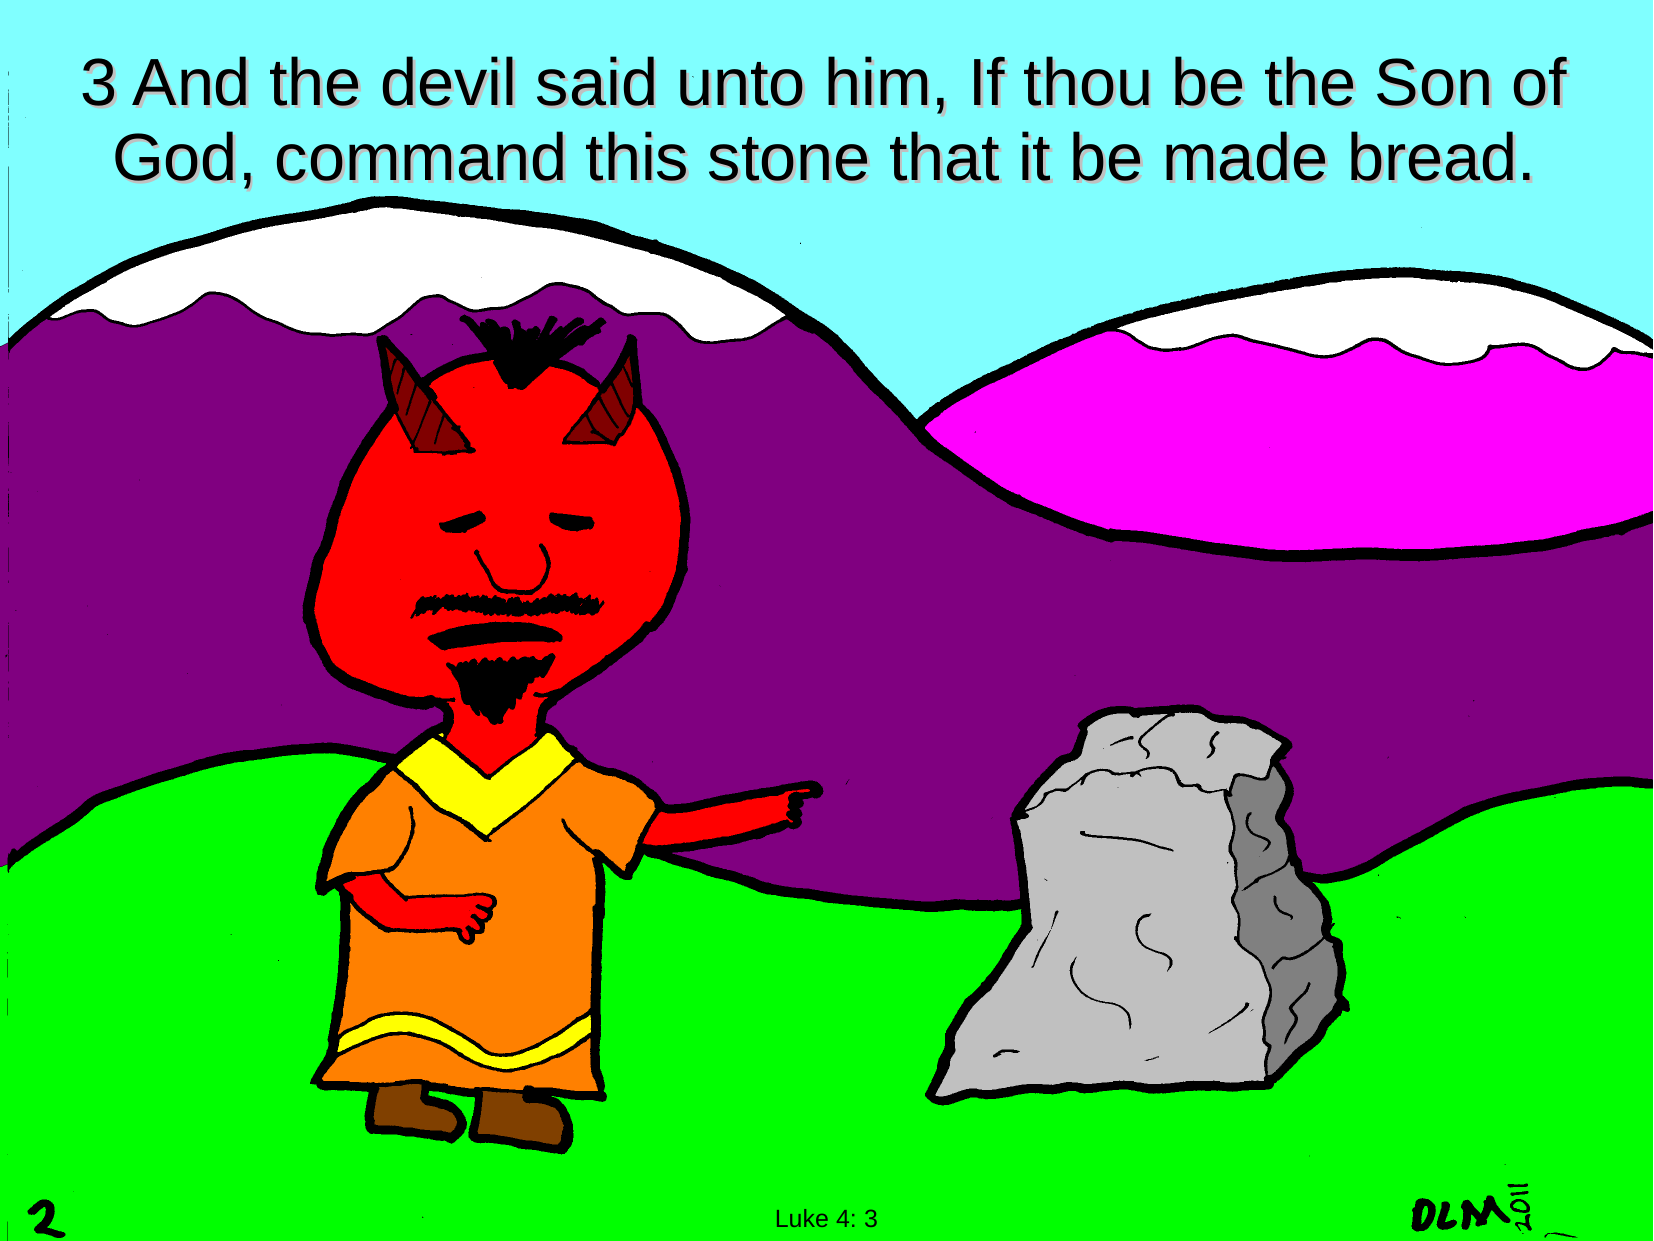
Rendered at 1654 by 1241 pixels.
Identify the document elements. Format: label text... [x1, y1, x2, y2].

picture [0, 0, 1653, 1197]
text_box Luke 4: 3 [0, 1197, 1653, 1241]
text_box 3 And the devil said unto him, If thou be the Son of God, command this stone that it be made bread. [37, 37, 1612, 202]
